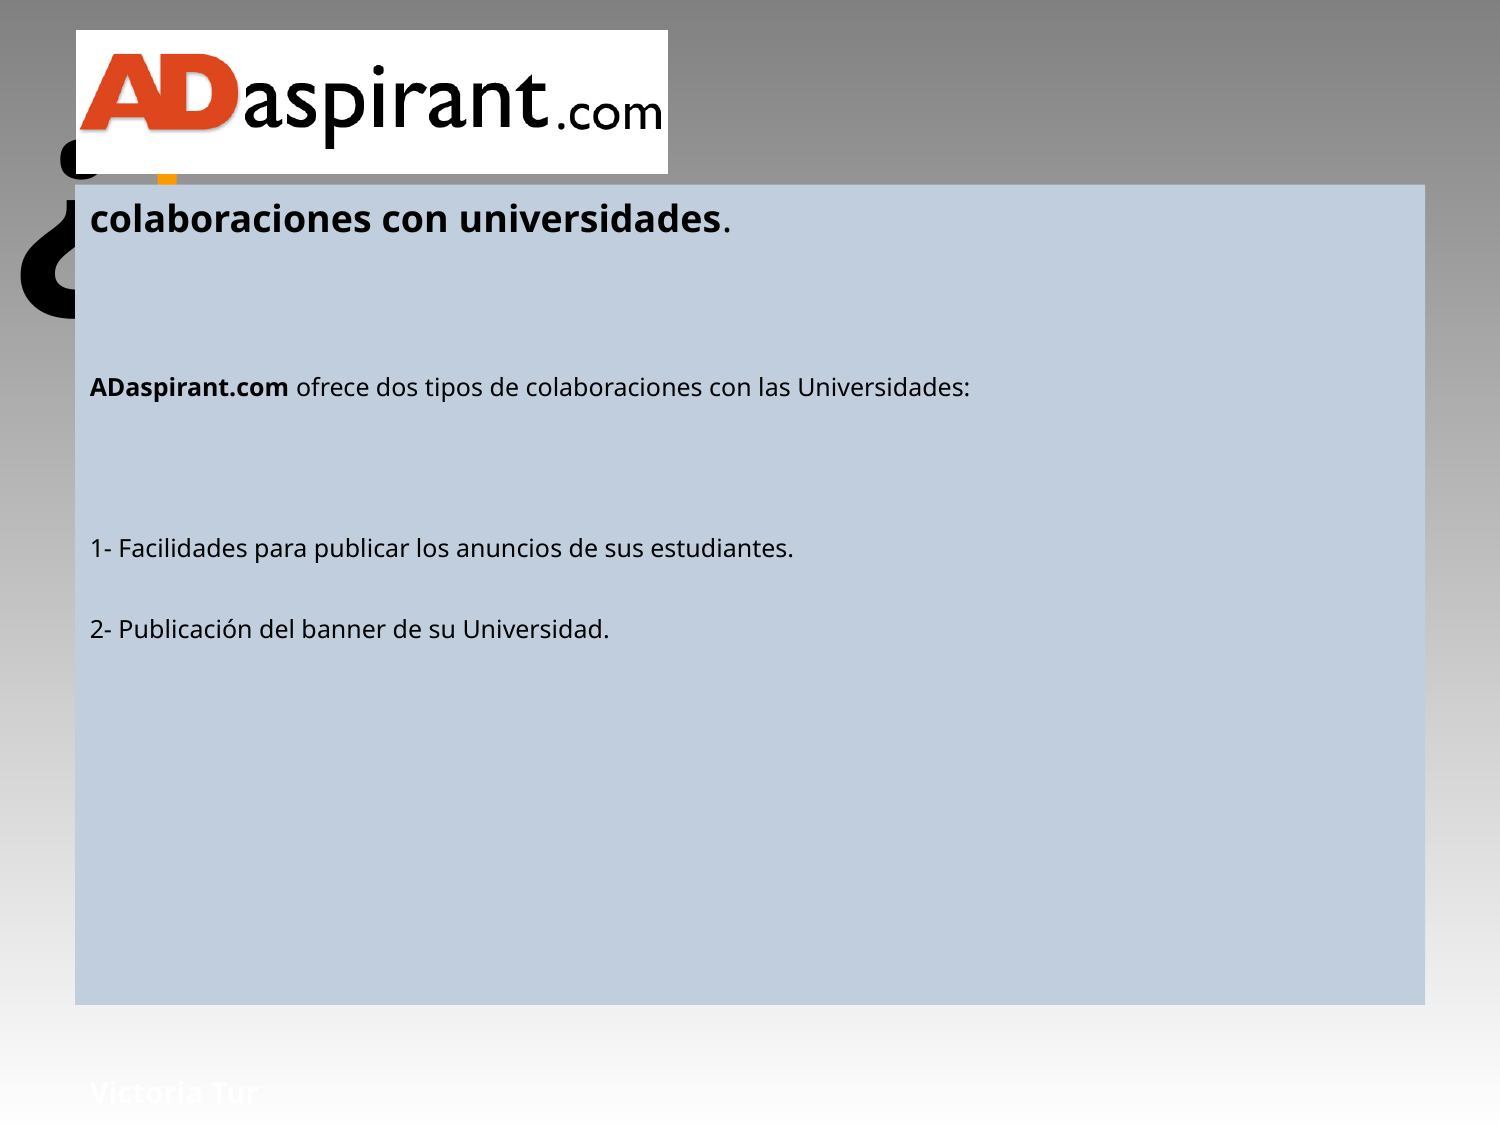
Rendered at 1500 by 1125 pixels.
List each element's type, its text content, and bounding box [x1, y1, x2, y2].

list colaboraciones con universidades. ADaspirant.com ofrece dos tipos de colaboraciones con las Universidades: 1- Facilidades para publicar los anuncios de sus estudiantes. 2- Publicación del banner de su Universidad. [75, 184, 1426, 1005]
chart [76, 31, 668, 174]
